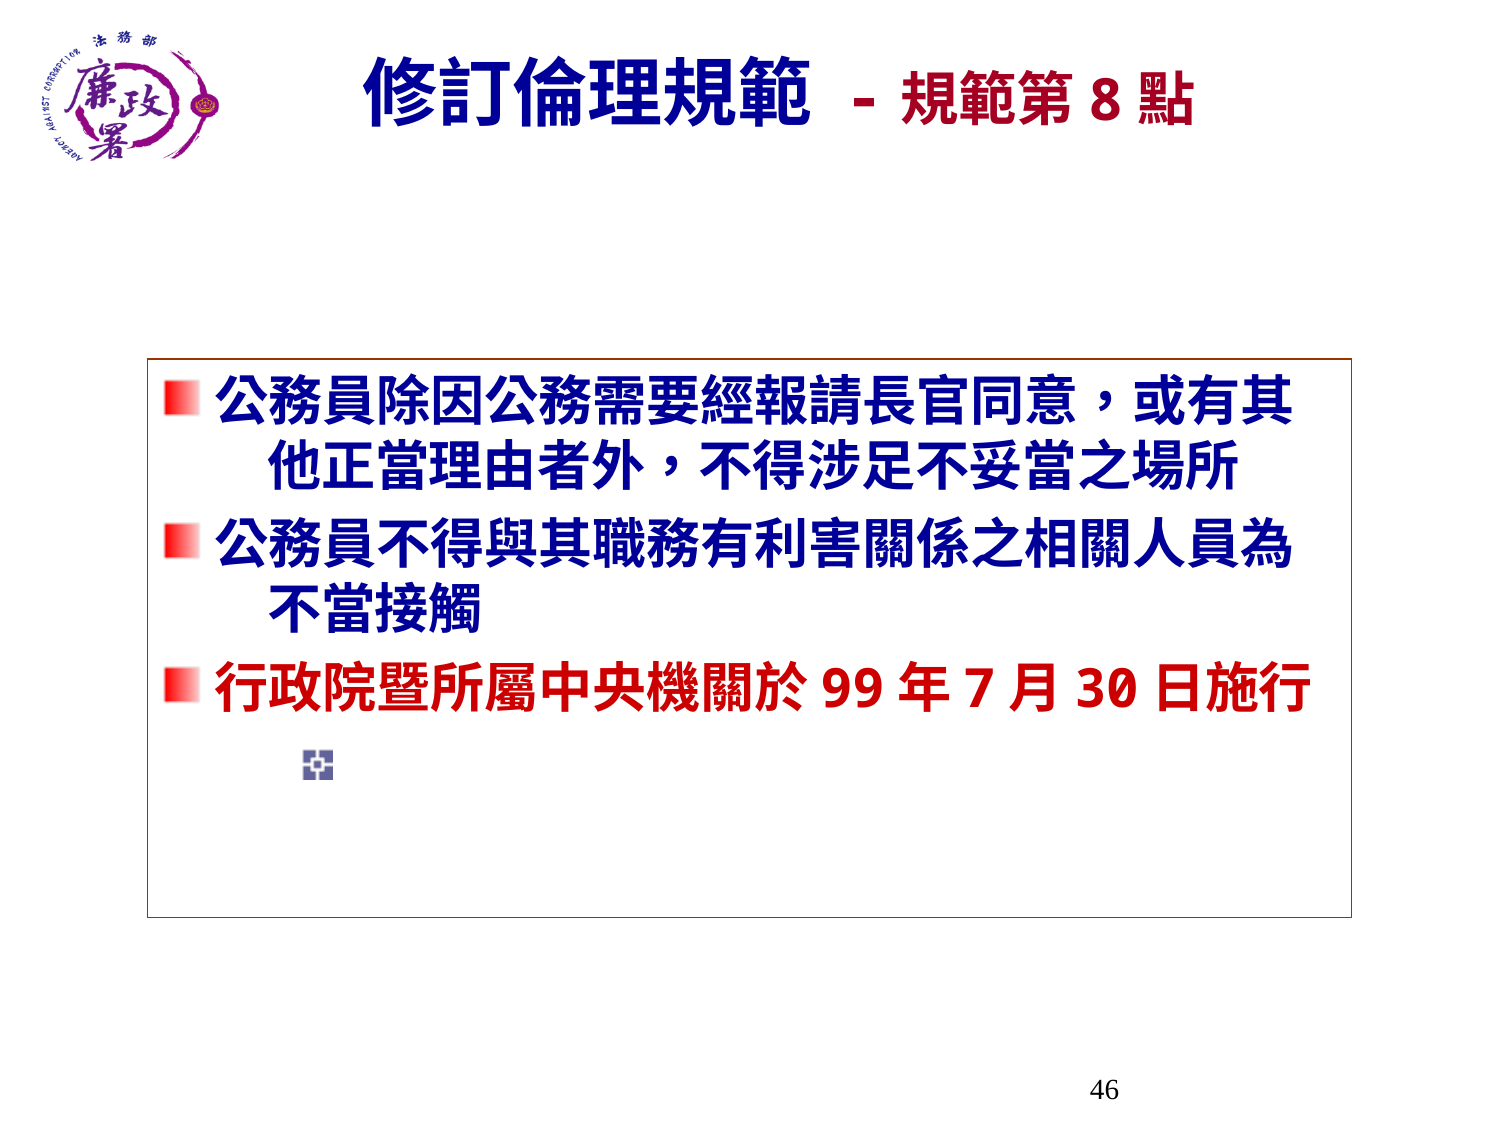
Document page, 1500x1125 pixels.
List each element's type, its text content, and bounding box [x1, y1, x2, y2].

text_box 修訂倫理規範 -規範第8點 [194, 42, 1365, 138]
text_box [1074, 1037, 1388, 1113]
list 公務員除因公務需要經報請長官同意，或有其他正當理由者外，不得涉足不妥當之場所 公務員不得與其職務有利害關係之相關人員為不當接觸 行政院暨所屬中央機關於99年7月30日施行 [147, 359, 1352, 918]
